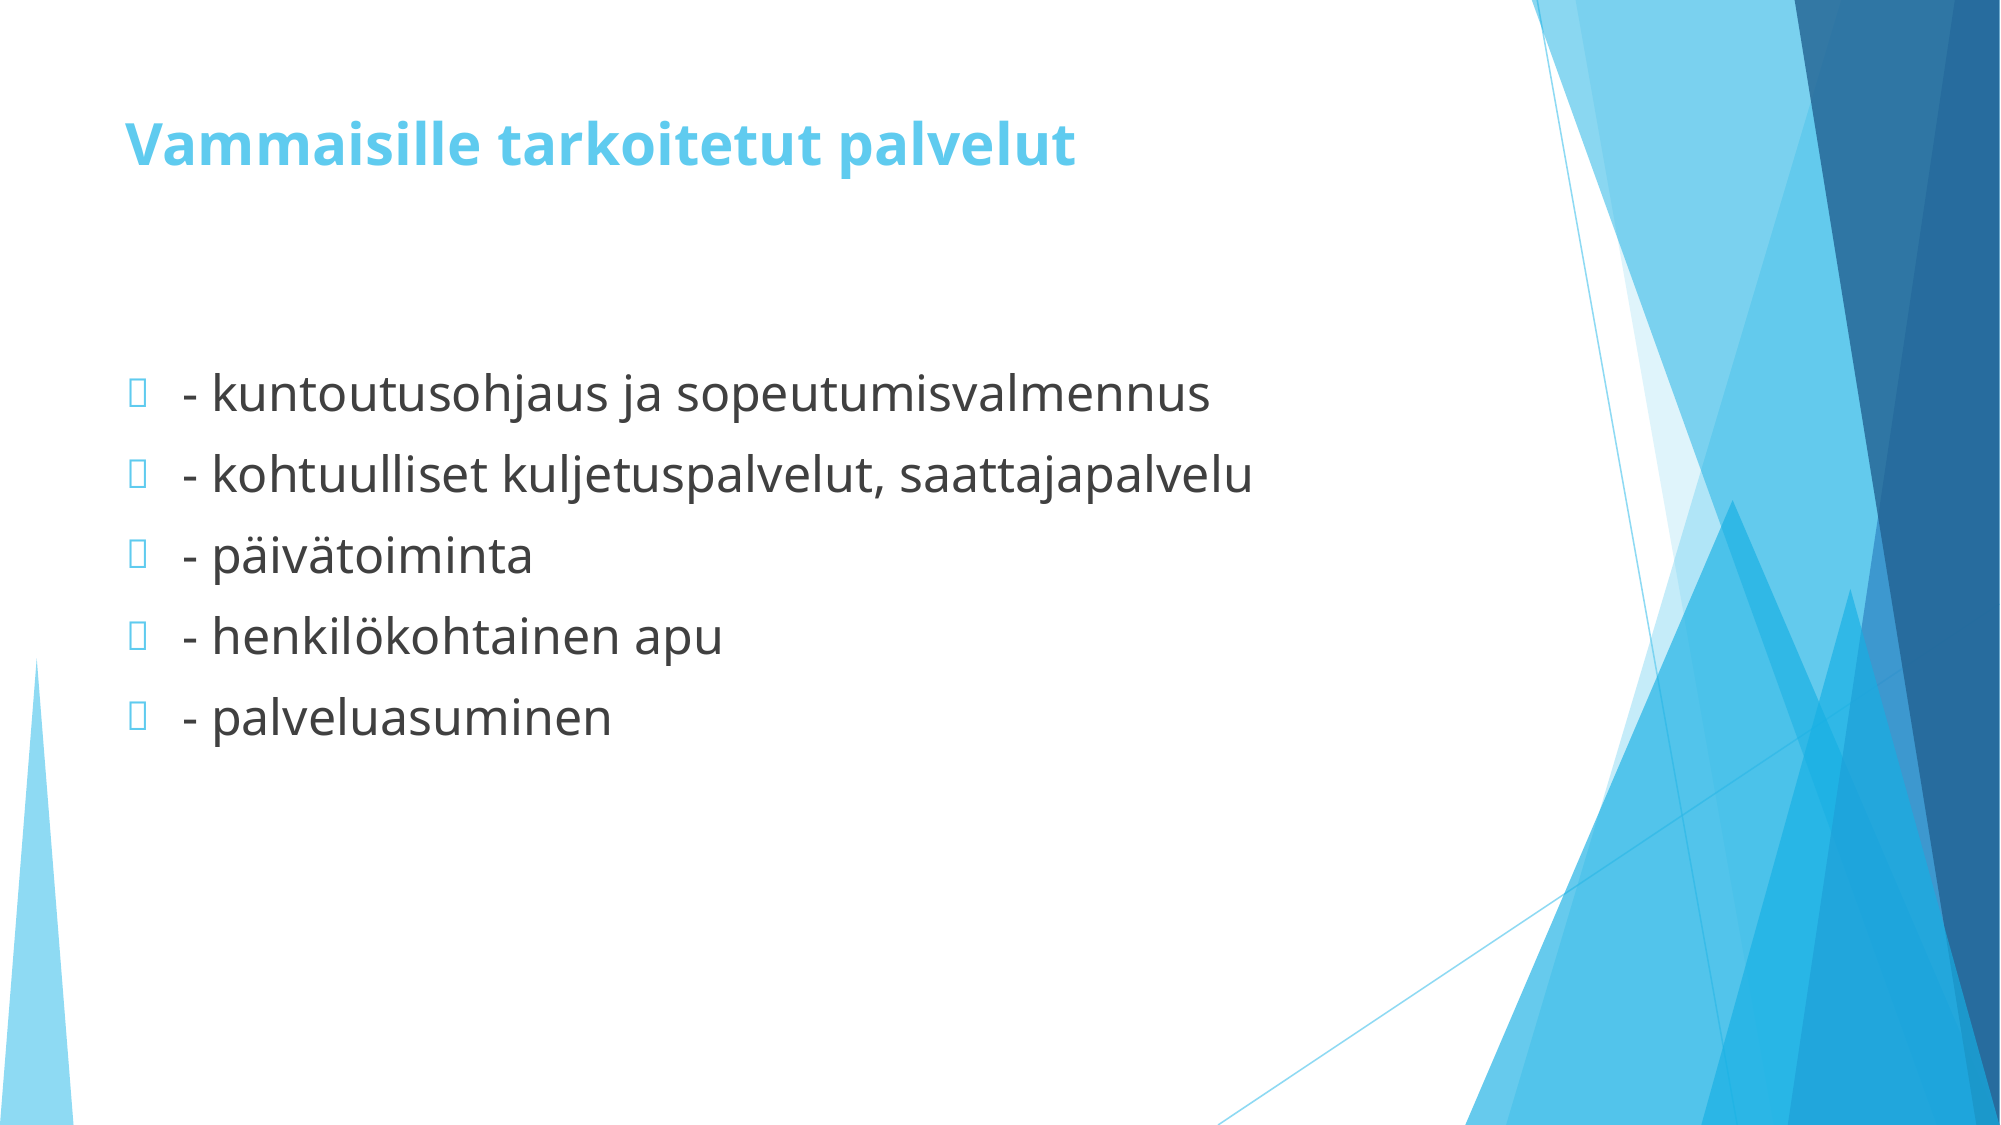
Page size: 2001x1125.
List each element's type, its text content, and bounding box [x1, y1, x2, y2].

title Vammaisille tarkoitetut palvelut [111, 99, 1522, 317]
list - kuntoutusohjaus ja sopeutumisvalmennus - kohtuulliset kuljetuspalvelut, saattajapalvelu - päivätoiminta - henkilökohtainen apu - palveluasuminen [111, 354, 1522, 992]
